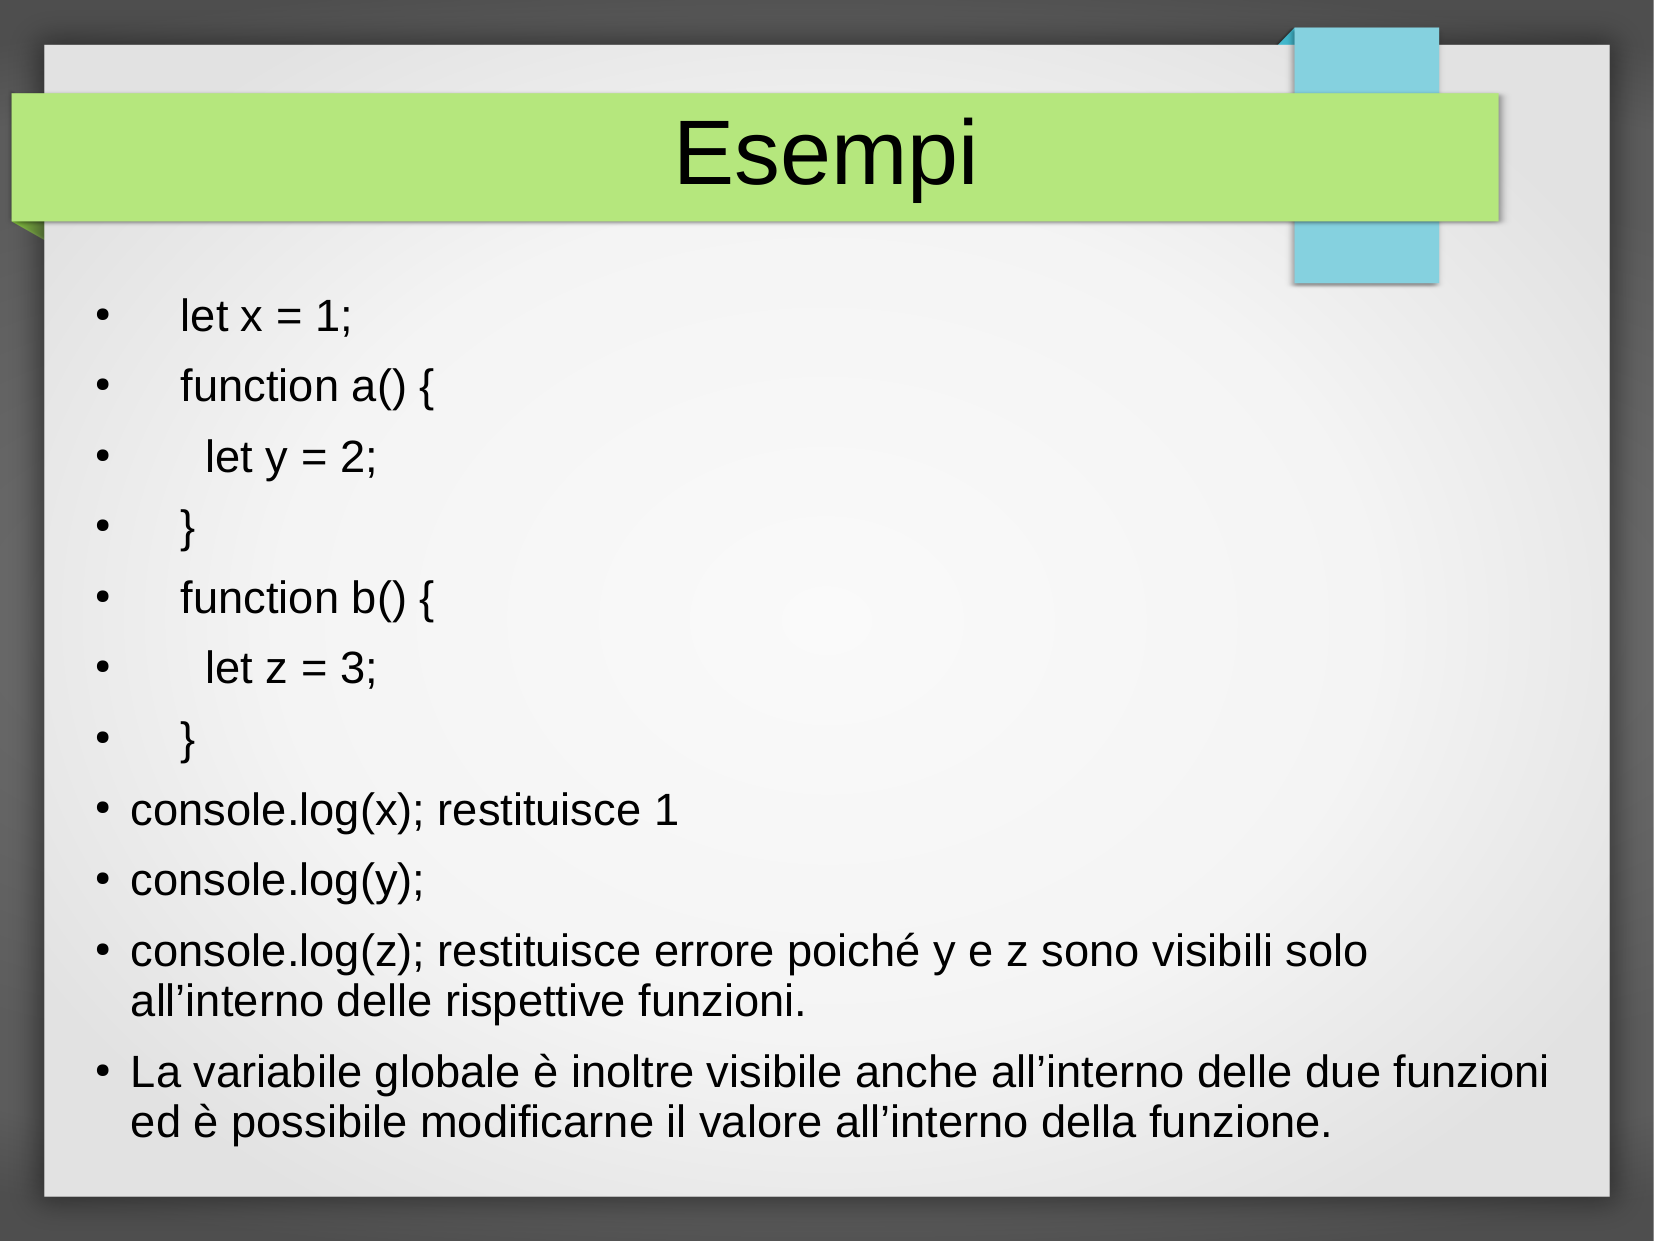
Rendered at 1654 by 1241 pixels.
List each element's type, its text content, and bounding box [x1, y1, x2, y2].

picture [0, 0, 1654, 1241]
title Esempi [82, 49, 1571, 257]
list let x = 1; function a() { let y = 2; } function b() { let z = 3; } console.log(x); restituisce 1 console.log(y); console.log(z); restituisce errore poiché y e z sono visibili solo all’interno delle rispettive funzioni. La variabile globale è inoltre visibile anche all’interno delle due funzioni ed è possibile modificarne il valore all’interno della funzione. [82, 290, 1571, 1158]
